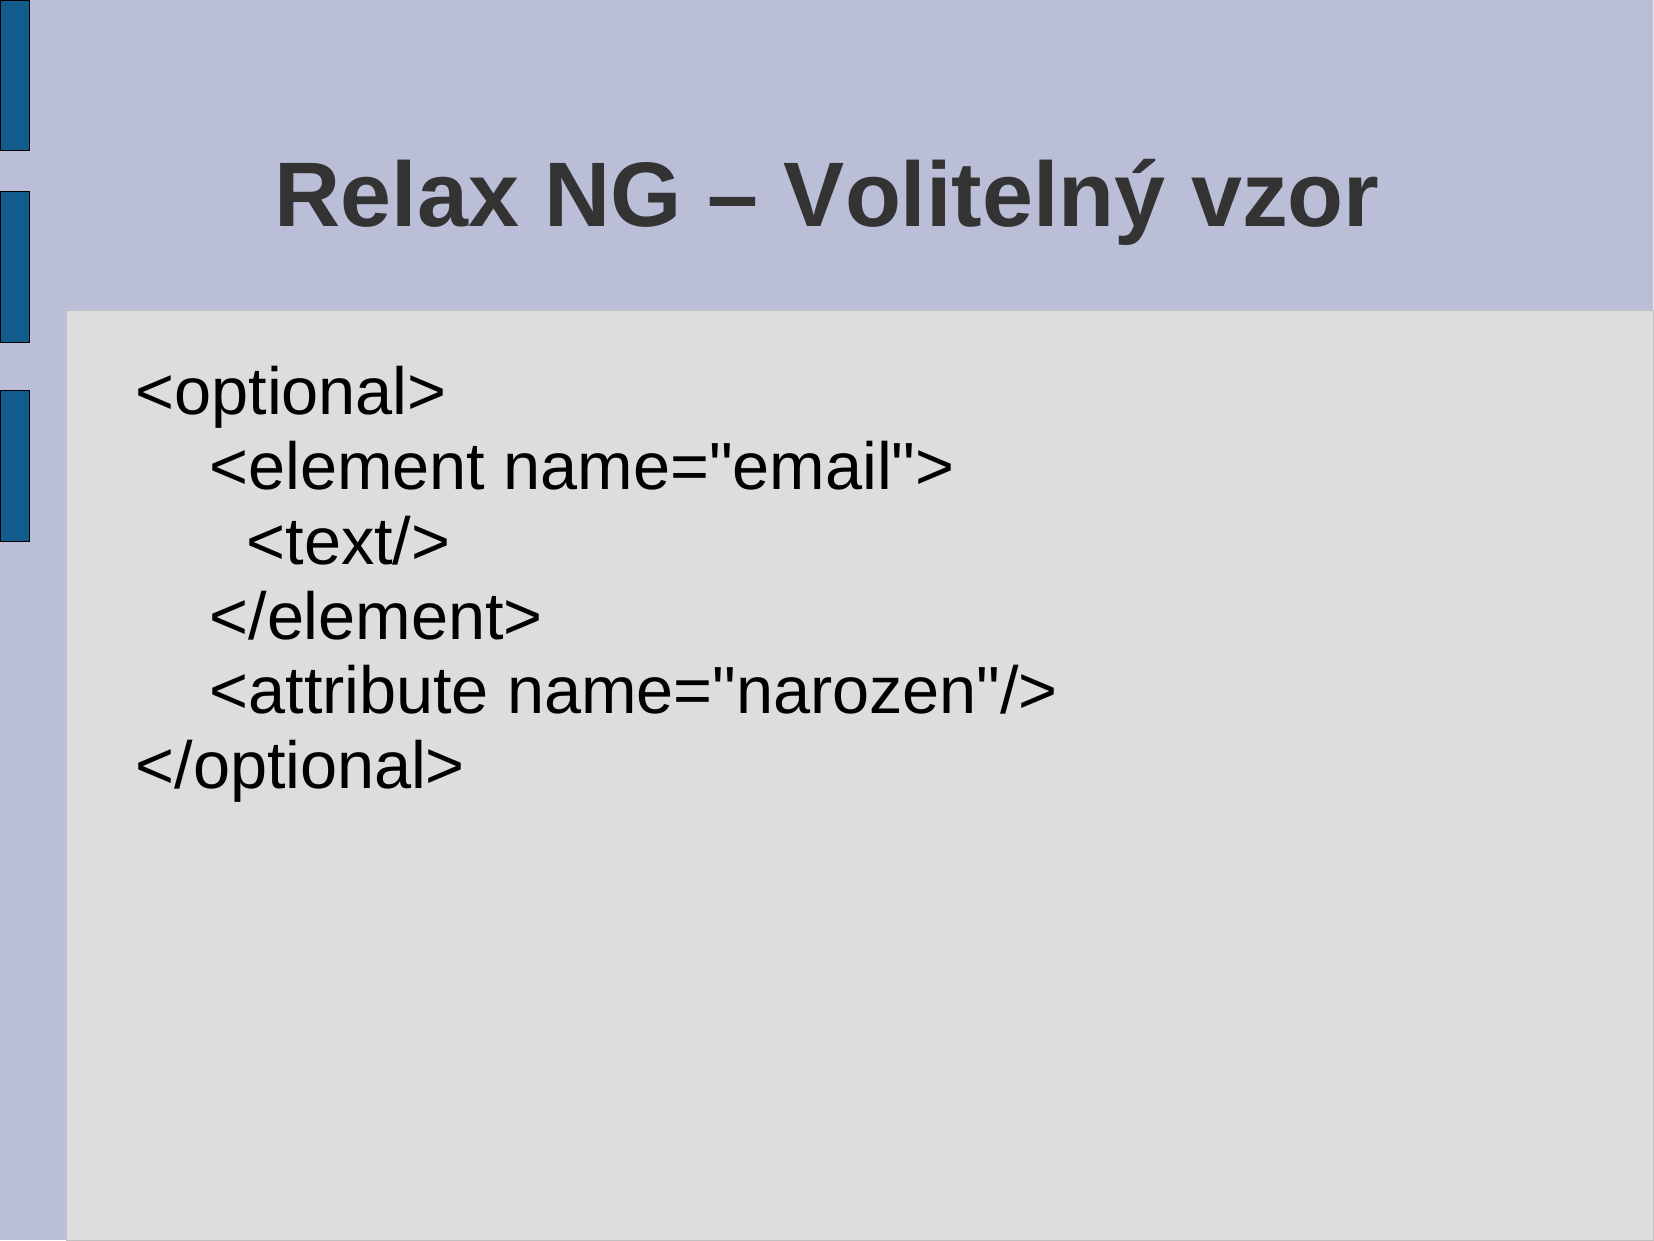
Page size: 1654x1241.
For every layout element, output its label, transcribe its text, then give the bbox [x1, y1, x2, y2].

title Relax NG – Volitelný vzor [121, 91, 1534, 299]
list <optional> <element name="email"> <text/> </element> <attribute name="narozen"/> </optional> [118, 354, 1531, 1121]
